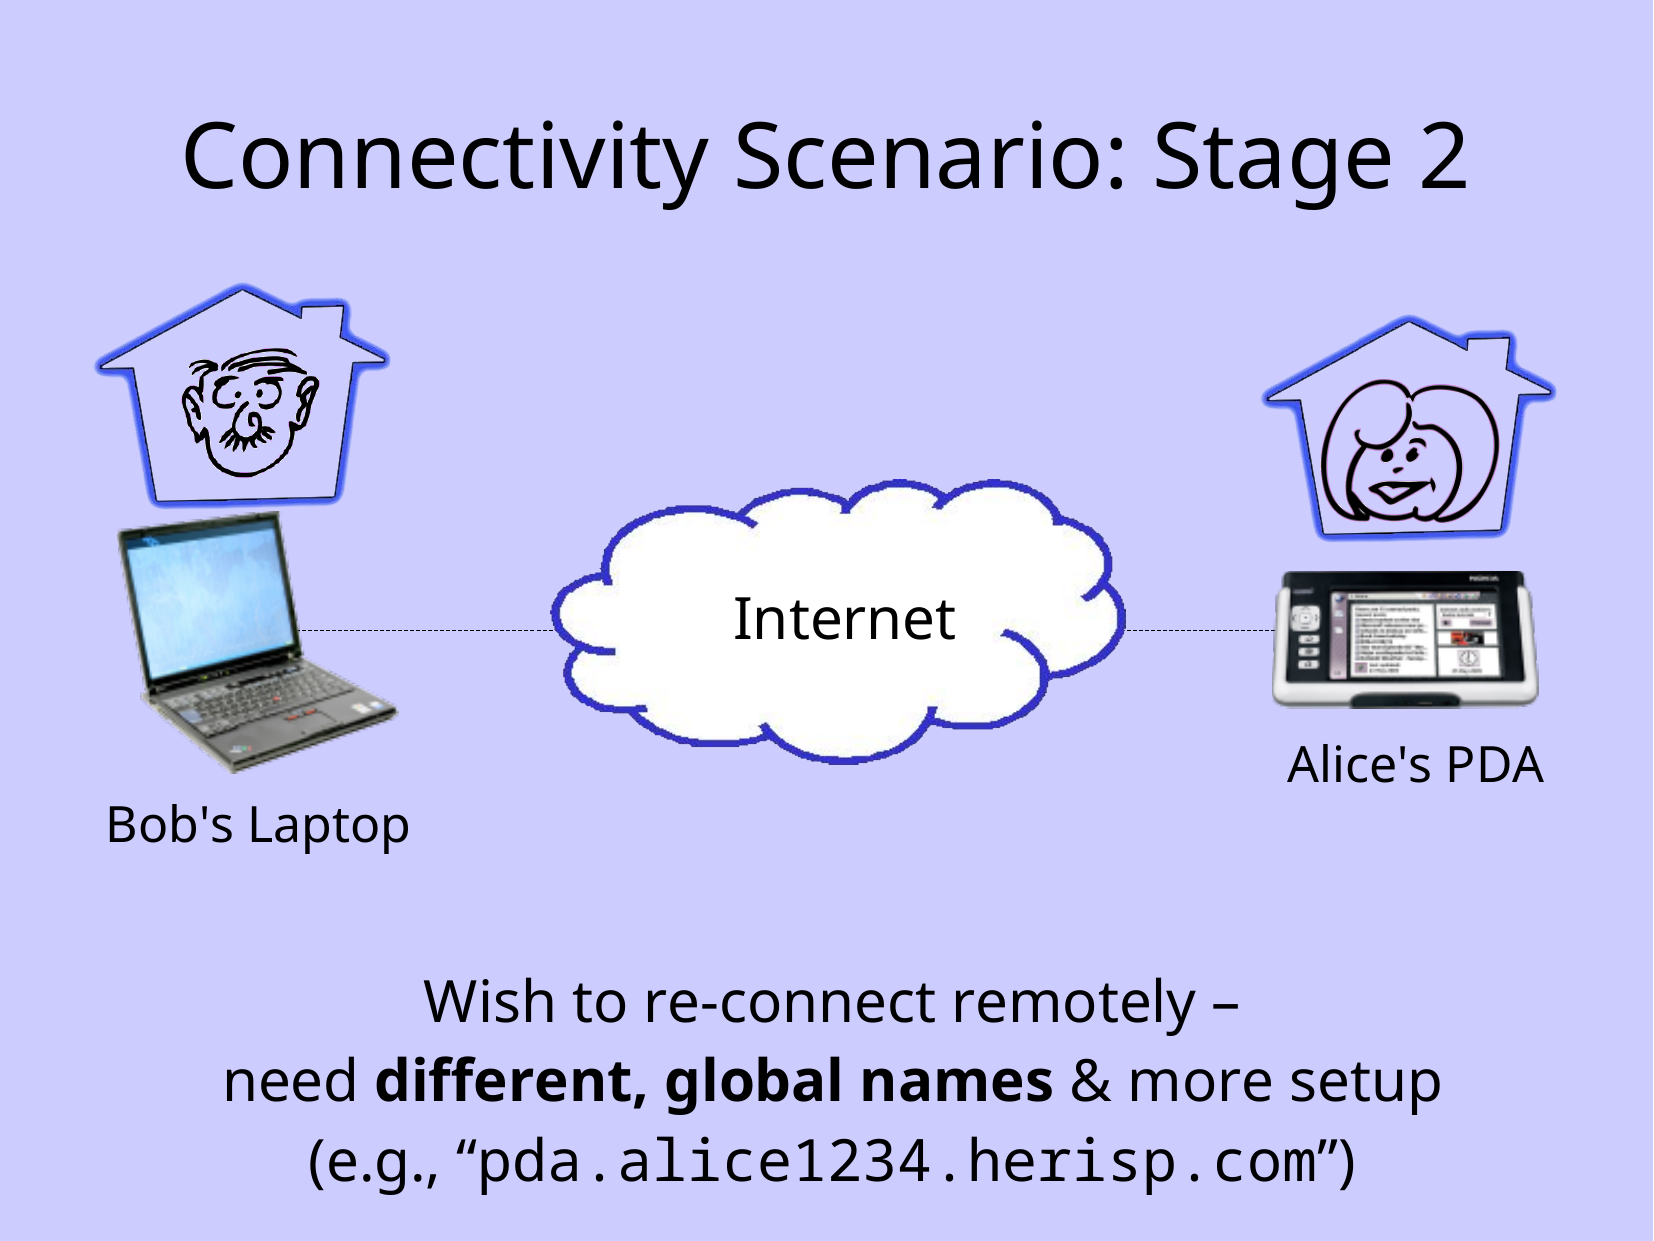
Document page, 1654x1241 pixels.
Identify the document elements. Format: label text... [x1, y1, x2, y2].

text_box Bob's Laptop [90, 781, 427, 866]
picture [1272, 571, 1539, 709]
text_box Alice's PDA [1272, 721, 1560, 806]
text_box Internet [610, 570, 1081, 653]
text_box Wish to re-connect remotely – need different, global names & more setup (e.g., “pda.alice1234.herisp.com”) [105, 952, 1561, 1171]
picture [550, 479, 1126, 766]
picture [93, 282, 399, 774]
picture [1260, 314, 1557, 543]
title Connectivity Scenario: Stage 2 [82, 41, 1571, 265]
